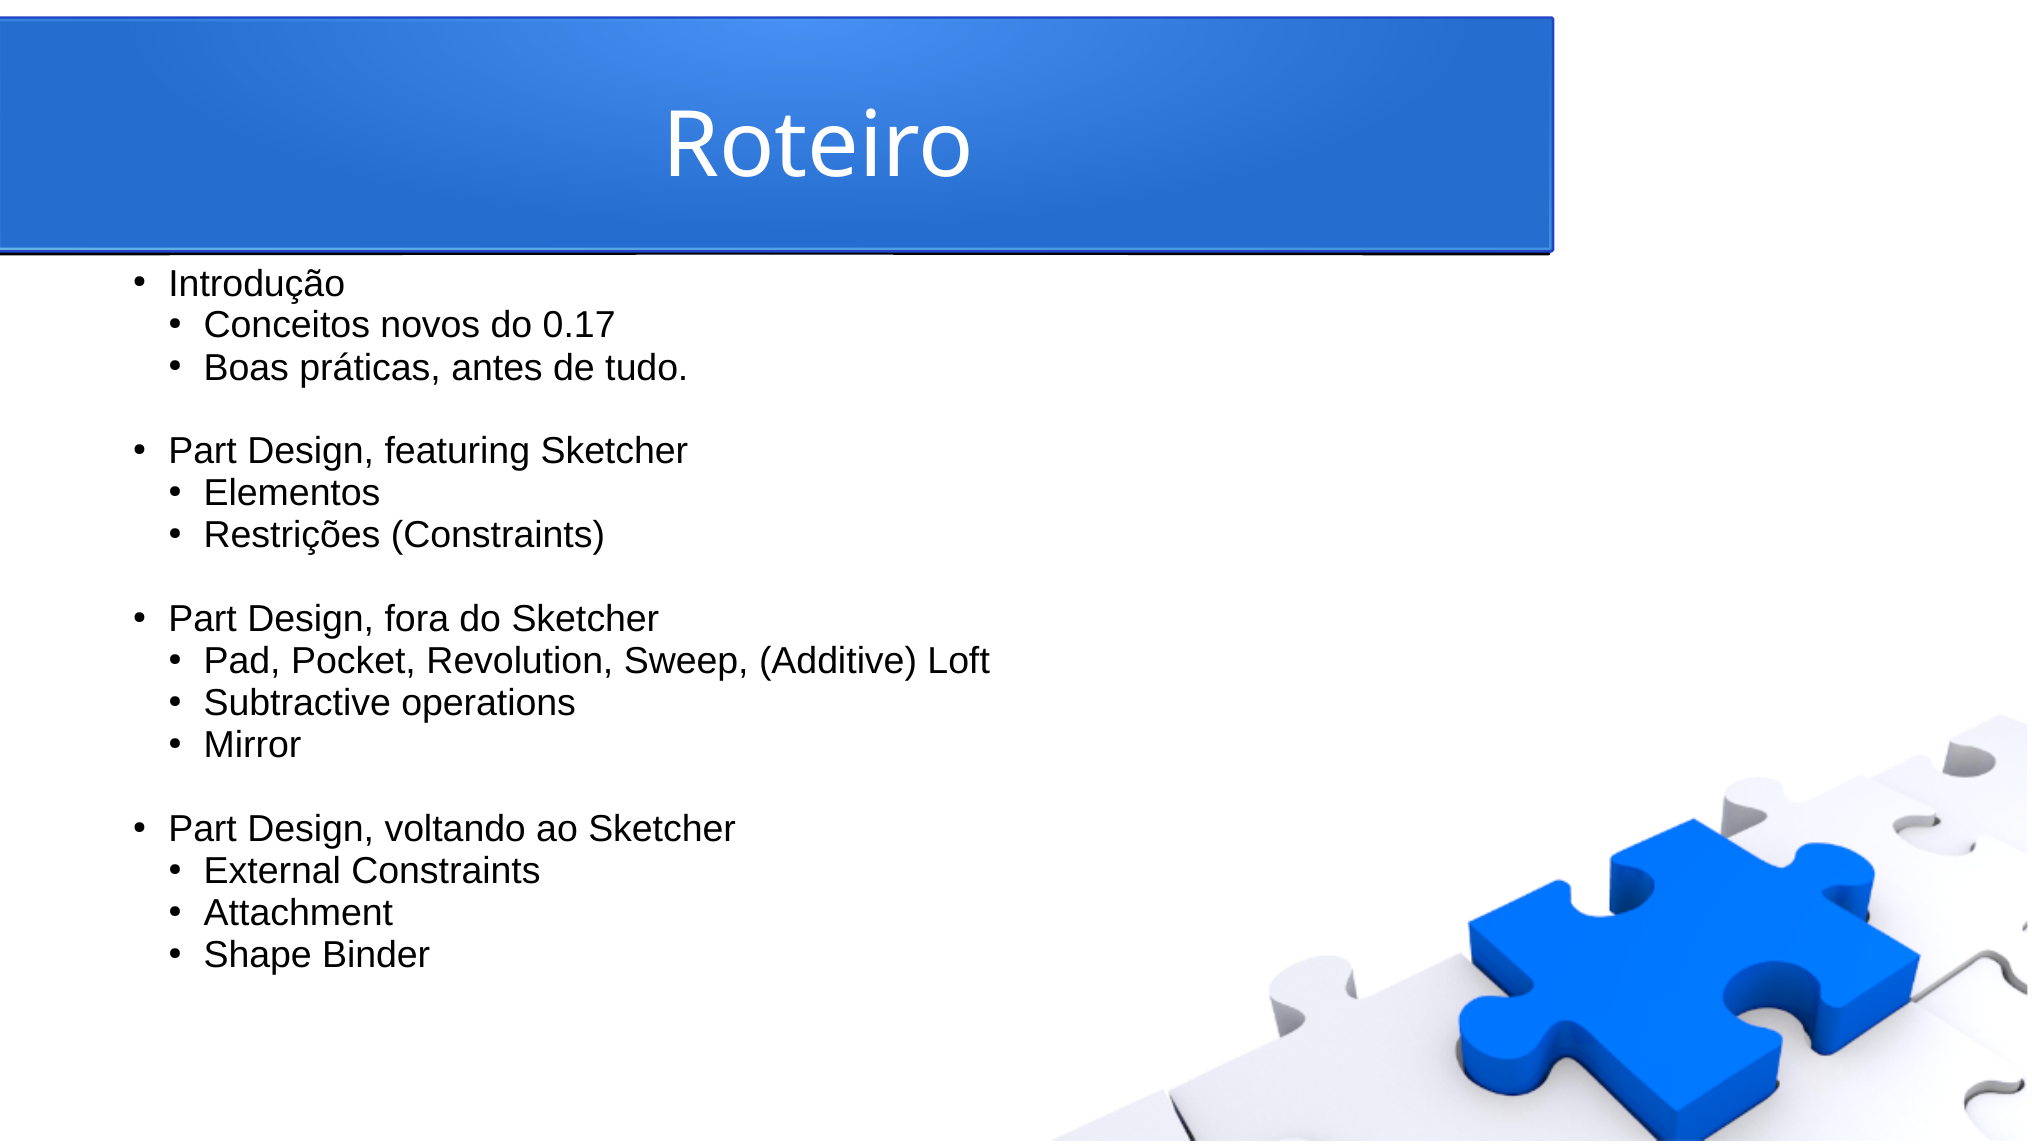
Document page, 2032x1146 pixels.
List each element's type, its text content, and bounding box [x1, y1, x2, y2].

text_box Introdução Conceitos novos do 0.17 Boas práticas, antes de tudo. Part Design, featuring Sketcher Elementos Restrições (Constraints) Part Design, fora do Sketcher Pad, Pocket, Revolution, Sweep, (Additive) Loft Subtractive operations Mirror Part Design, voltando ao Sketcher External Constraints Attachment Shape Binder [118, 212, 1666, 1146]
title Roteiro [101, 45, 1536, 237]
picture [1666, 578, 2028, 1141]
